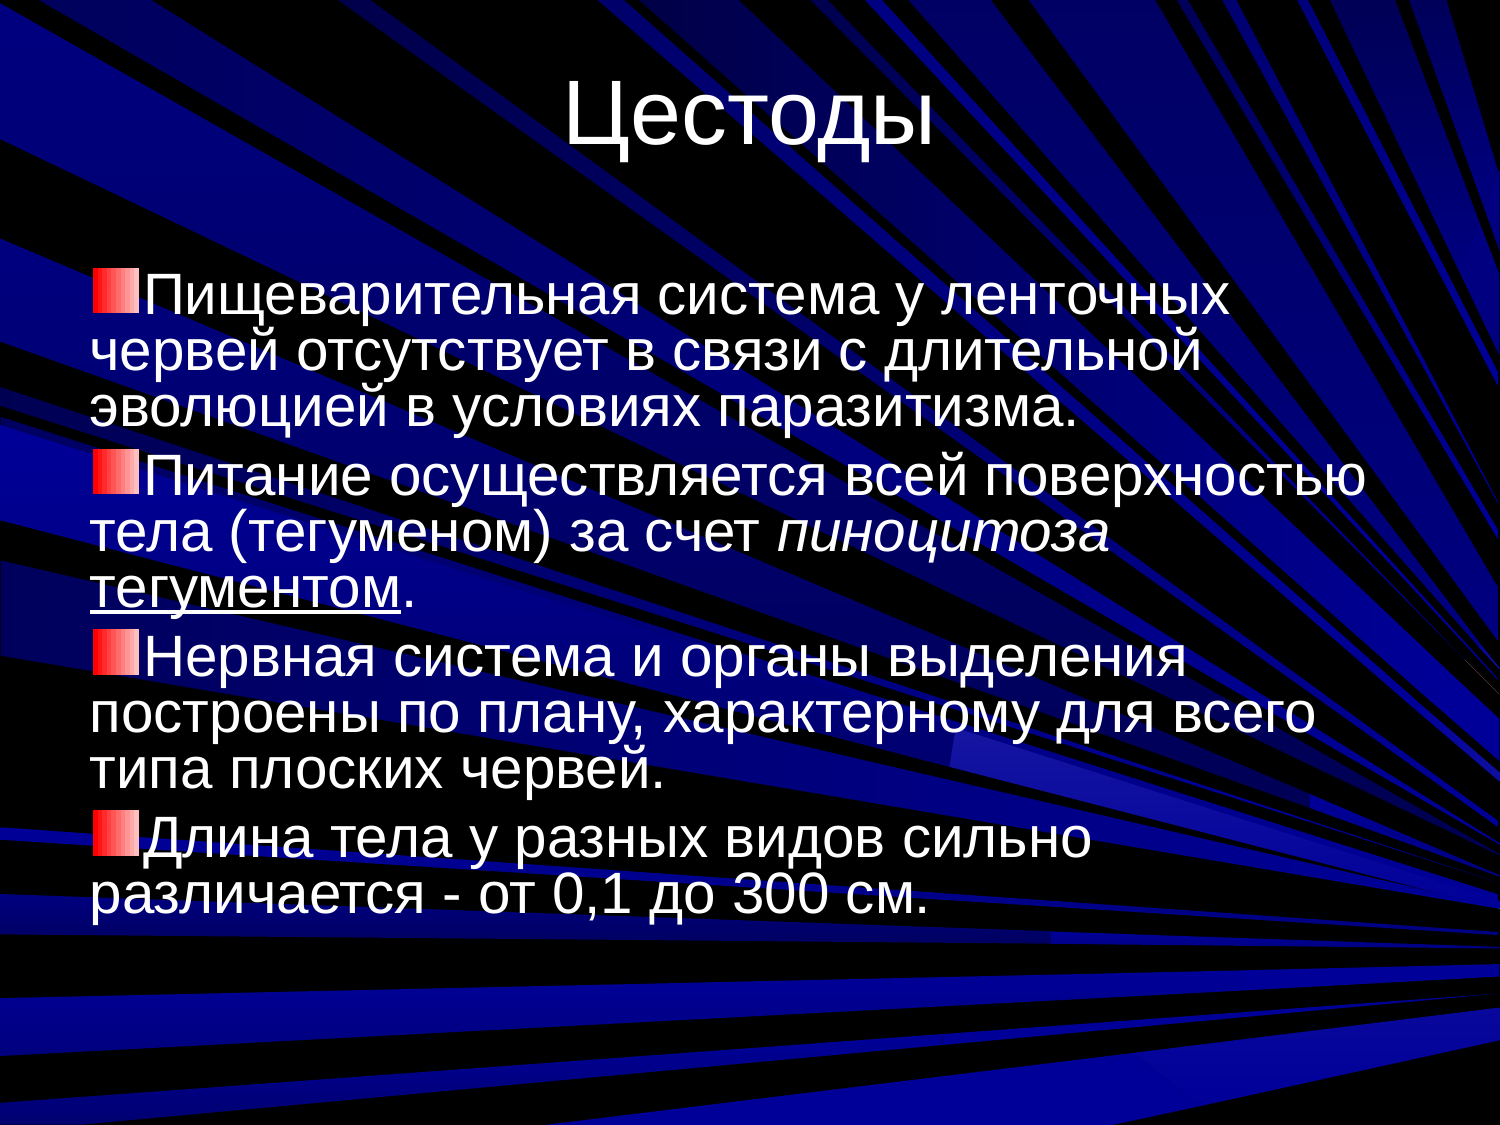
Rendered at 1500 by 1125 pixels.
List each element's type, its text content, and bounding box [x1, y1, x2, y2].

list Пищеварительная система у ленточных червей отсутствует в связи с длительной эволюцией в условиях паразитизма. Питание осуществляется всей поверхностью тела (тегуменом) за счет пиноцитоза тегументом. Нервная система и органы выделения построены по плану, характерному для всего типа плоских червей. Длина тела у разных видов сильно различается - от 0,1 до 300 см. [75, 262, 1425, 1006]
title Цестоды [75, 45, 1425, 234]
